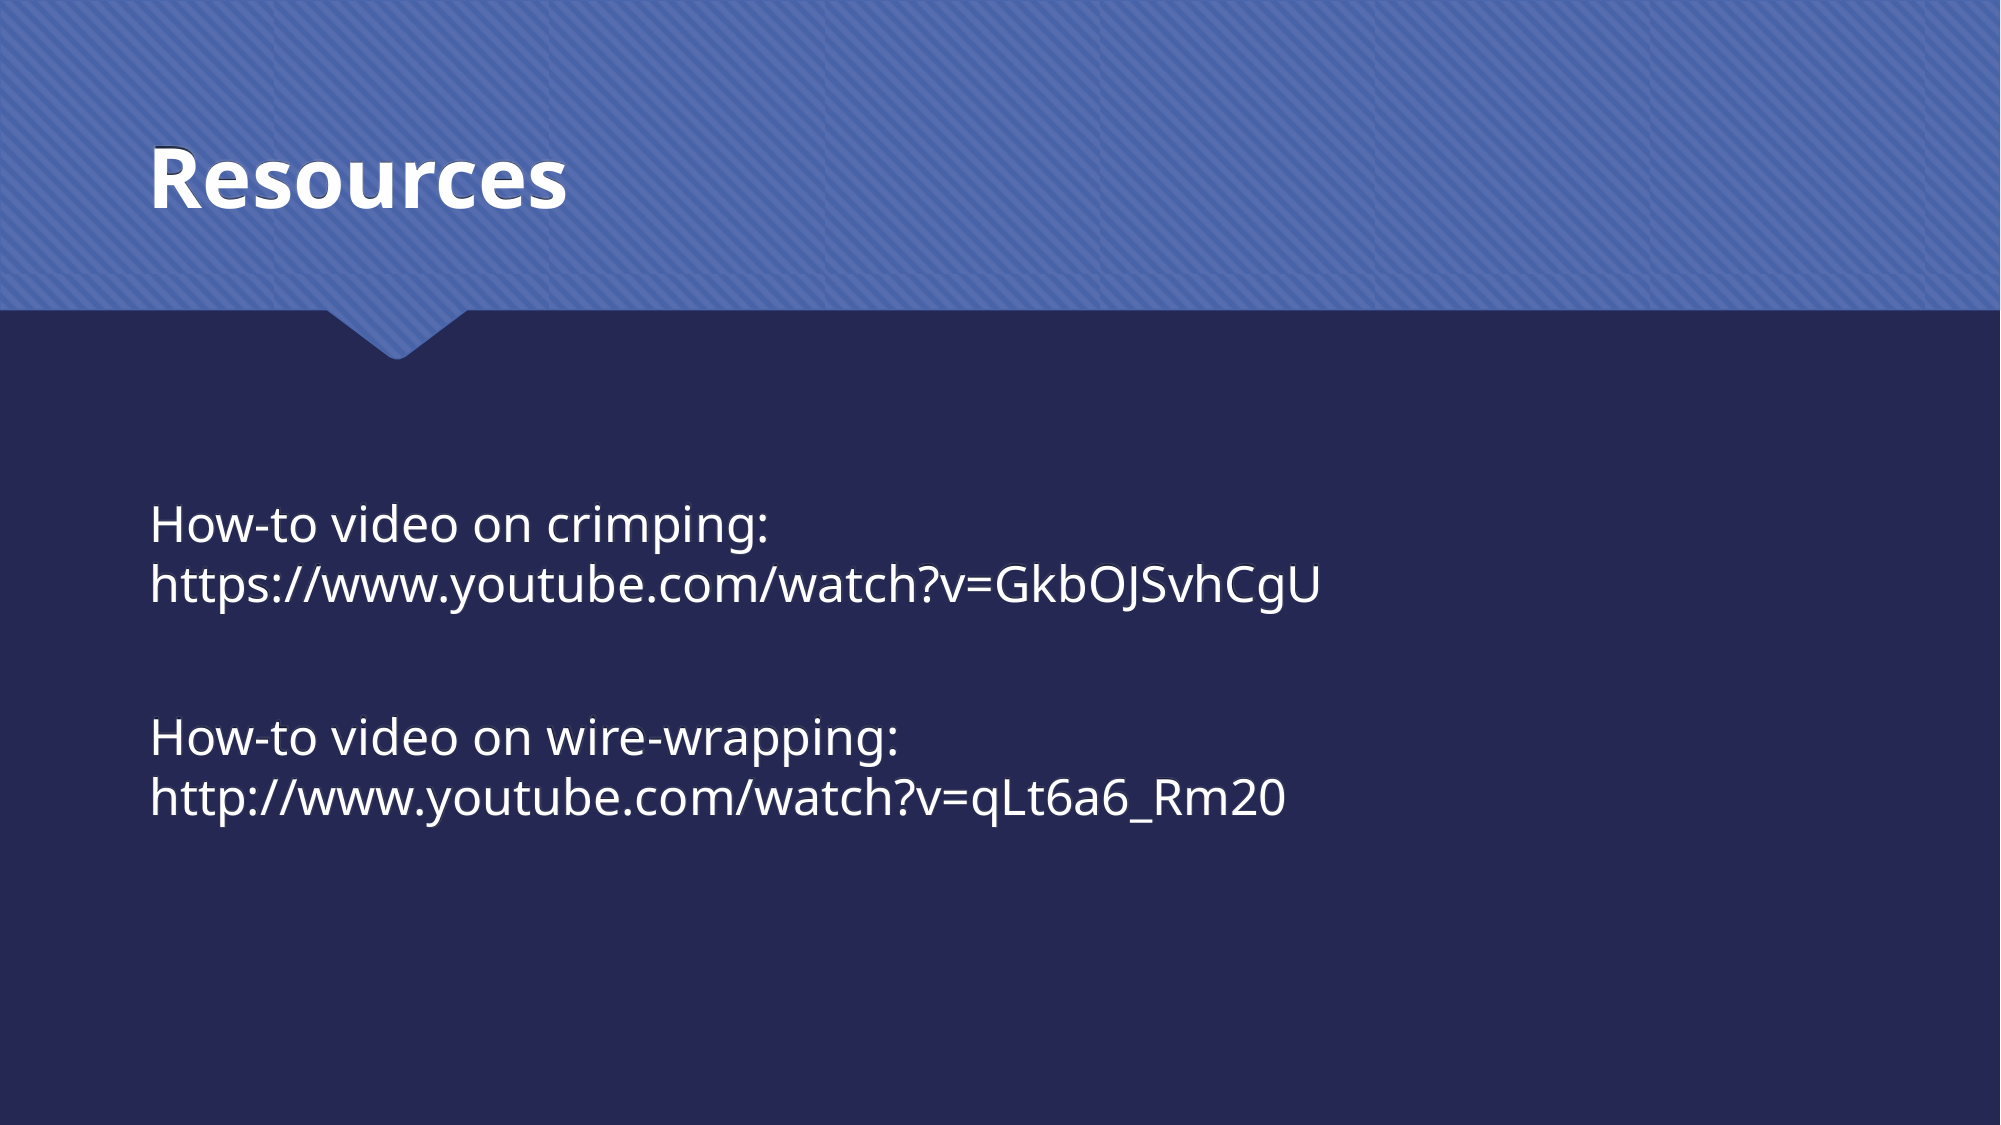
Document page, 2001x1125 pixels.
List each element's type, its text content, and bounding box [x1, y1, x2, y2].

list How-to video on crimping: https://www.youtube.com/watch?v=GkbOJSvhCgU How-to video on wire-wrapping: http://www.youtube.com/watch?v=qLt6a6_Rm20 [134, 364, 1866, 962]
title Resources [132, 73, 1868, 233]
